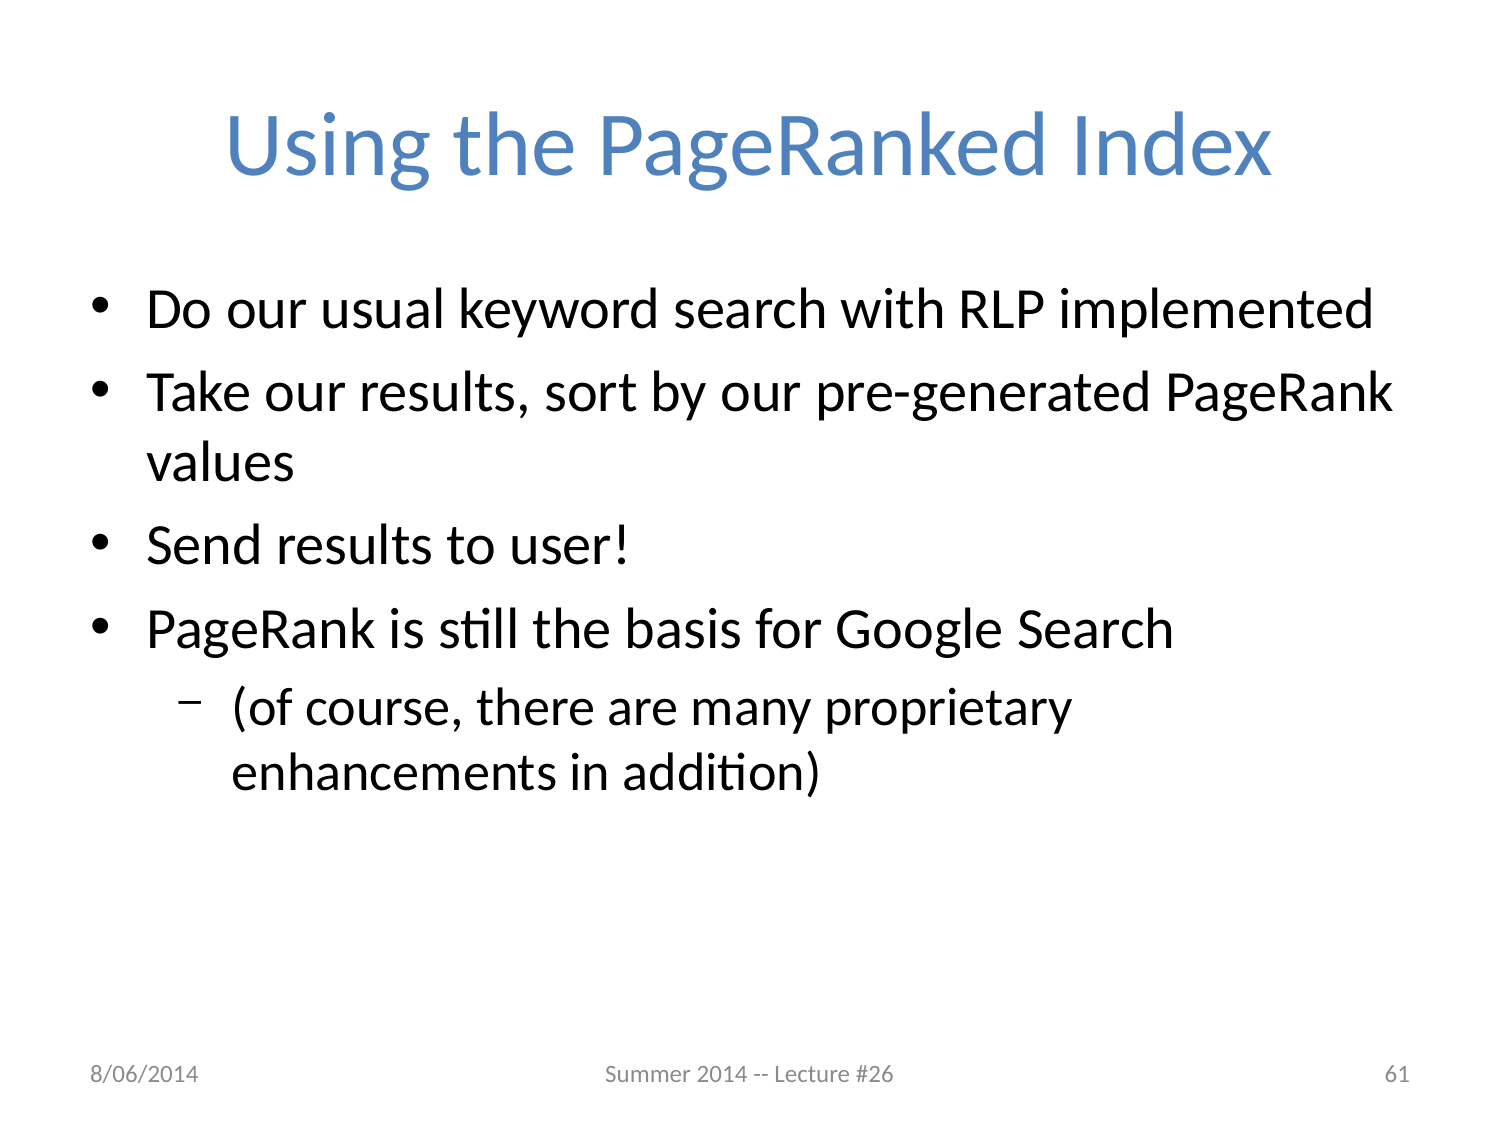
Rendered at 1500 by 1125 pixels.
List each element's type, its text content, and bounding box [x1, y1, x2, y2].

footer Summer 2014 -- Lecture #26 [512, 1042, 988, 1103]
slide_number <number> [1074, 1042, 1425, 1103]
list Do our usual keyword search with RLP implemented Take our results, sort by our pre-generated PageRank values Send results to user! PageRank is still the basis for Google Search (of course, there are many proprietary enhancements in addition) [75, 262, 1425, 1005]
title Using the PageRanked Index [75, 45, 1425, 233]
slide_number 8/06/2014 [75, 1042, 425, 1103]
